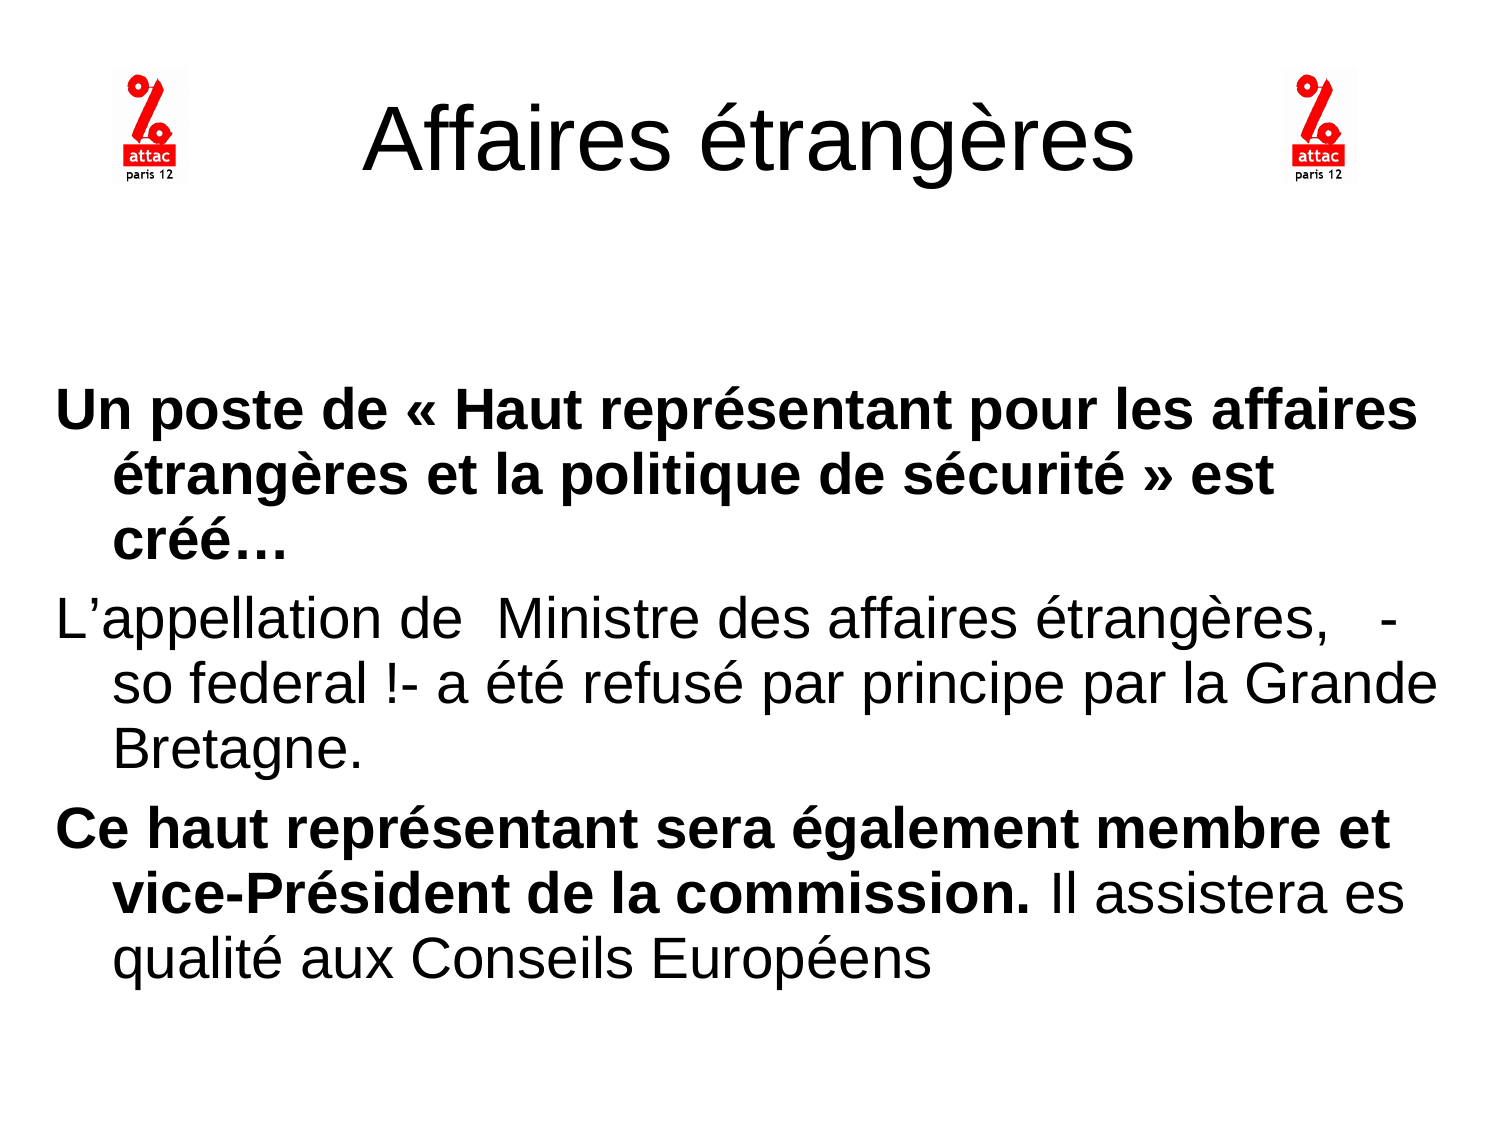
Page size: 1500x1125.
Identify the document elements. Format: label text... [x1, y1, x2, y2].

list Un poste de « Haut représentant pour les affaires étrangères et la politique de sécurité » est créé… L’appellation de Ministre des affaires étrangères, - so federal !- a été refusé par principe par la Grande Bretagne. Ce haut représentant sera également membre et vice-Président de la commission. Il assistera es qualité aux Conseils Européens [41, 368, 1459, 1059]
title Affaires étrangères [75, 45, 1426, 233]
picture [1281, 66, 1358, 185]
picture [112, 66, 189, 185]
